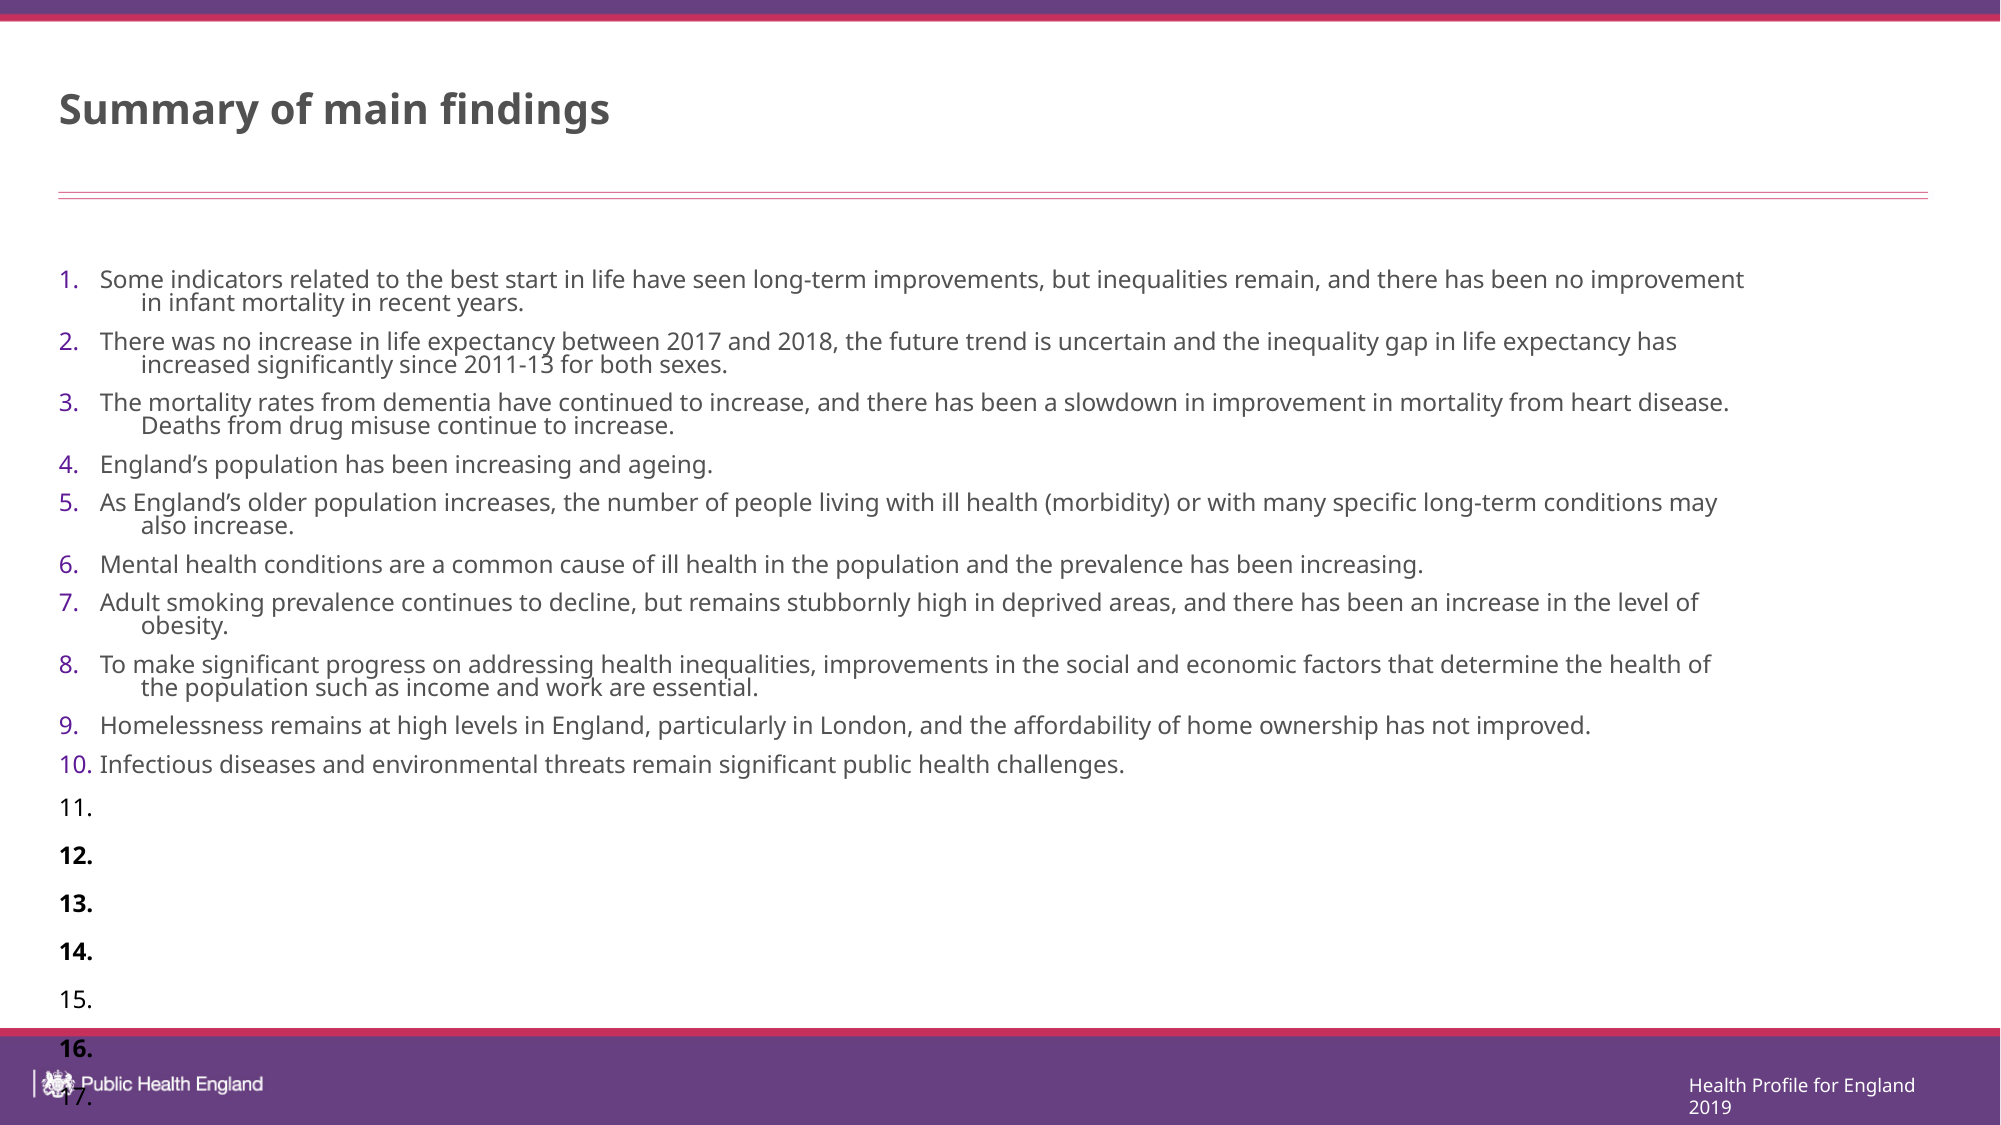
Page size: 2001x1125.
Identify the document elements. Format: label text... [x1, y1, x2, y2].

list Some indicators related to the best start in life have seen long-term improvements, but inequalities remain, and there has been no improvement in infant mortality in recent years. There was no increase in life expectancy between 2017 and 2018, the future trend is uncertain and the inequality gap in life expectancy has increased significantly since 2011-13 for both sexes. The mortality rates from dementia have continued to increase, and there has been a slowdown in improvement in mortality from heart disease. Deaths from drug misuse continue to increase. England’s population has been increasing and ageing. As England’s older population increases, the number of people living with ill health (morbidity) or with many specific long-term conditions may also increase. Mental health conditions are a common cause of ill health in the population and the prevalence has been increasing. Adult smoking prevalence continues to decline, but remains stubbornly high in deprived areas, and there has been an increase in the level of obesity. To make significant progress on addressing health inequalities, improvements in the social and economic factors that determine the health of the population such as income and work are essential. Homelessness remains at high levels in England, particularly in London, and the affordability of home ownership has not improved. Infectious diseases and environmental threats remain significant public health challenges. [43, 219, 1951, 1026]
text_box Health Profile for England 2019 [1673, 1065, 1978, 1105]
title Summary of main findings [43, 2, 1769, 219]
